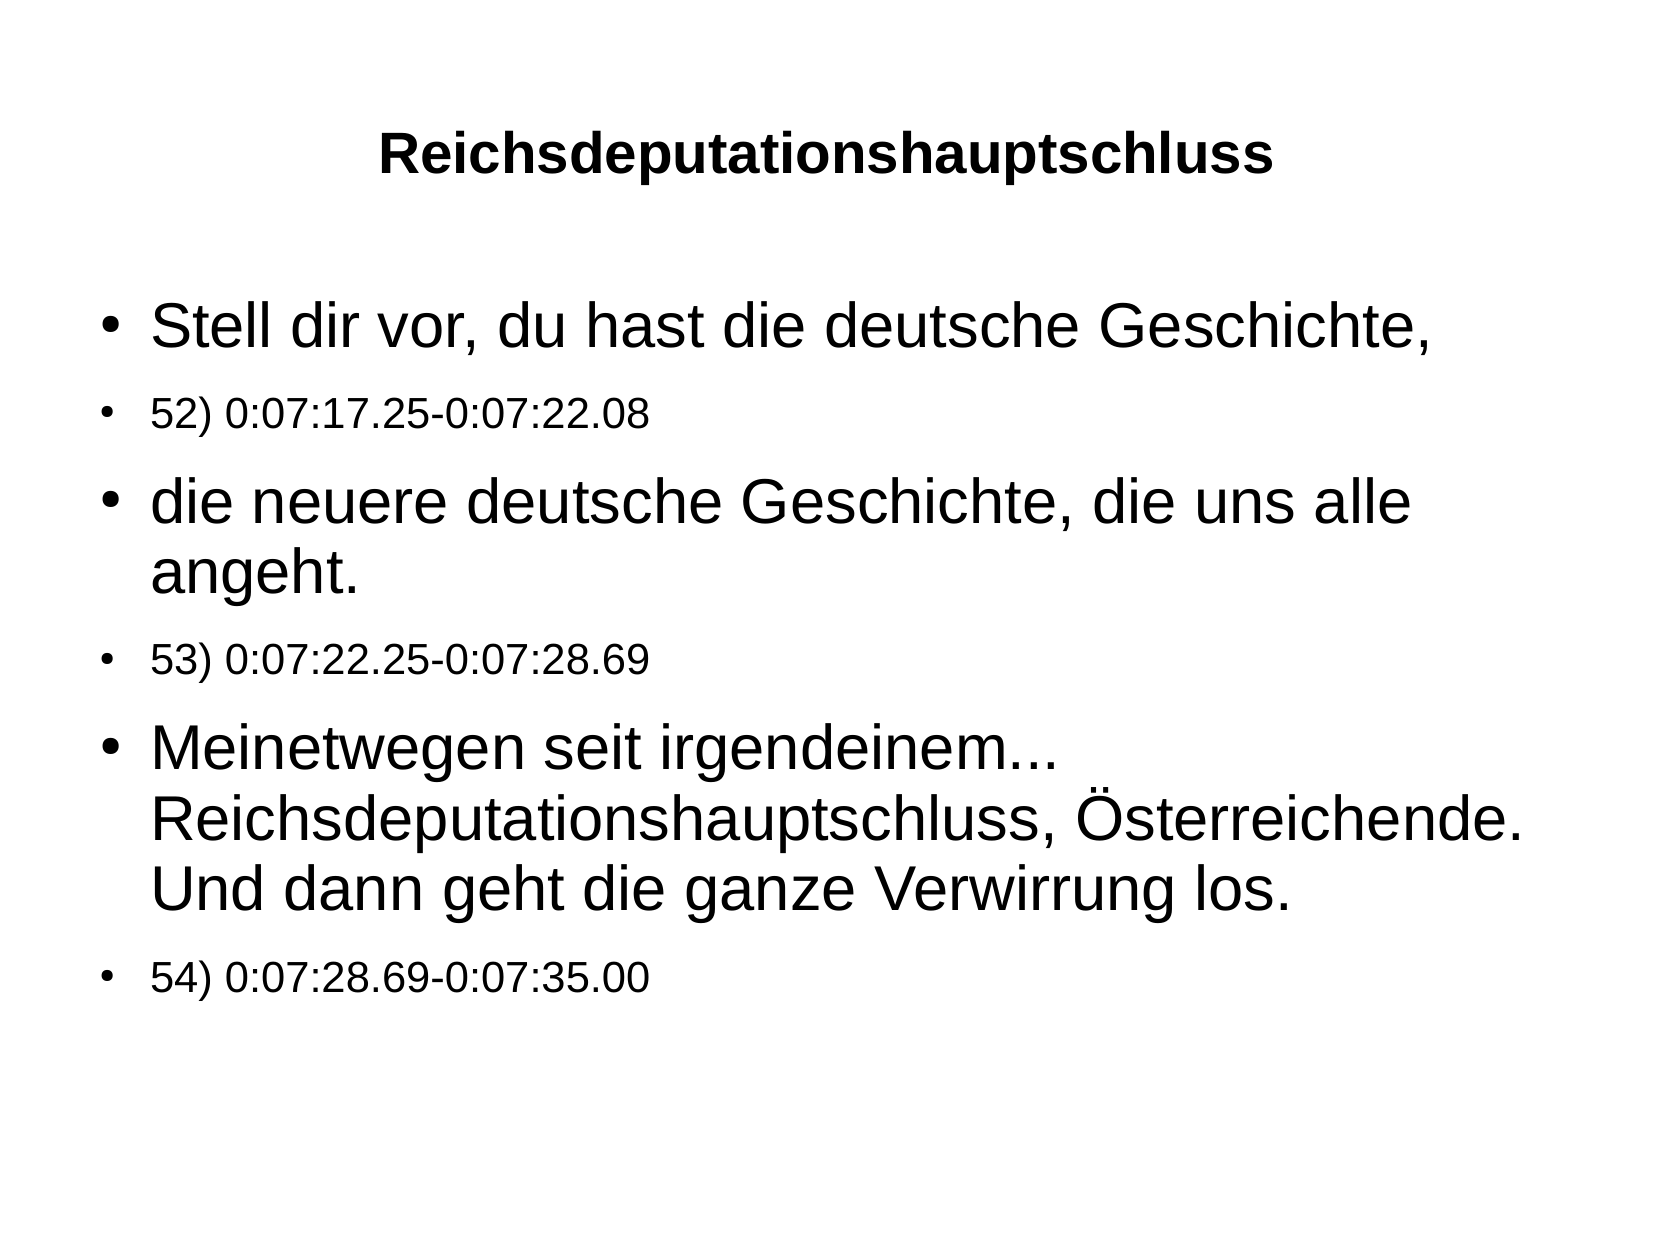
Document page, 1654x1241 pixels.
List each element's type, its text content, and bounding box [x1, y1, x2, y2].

title Reichsdeputationshauptschluss [82, 49, 1571, 257]
list Stell dir vor, du hast die deutsche Geschichte, 52) 0:07:17.25-0:07:22.08 die neuere deutsche Geschichte, die uns alle angeht. 53) 0:07:22.25-0:07:28.69 Meinetwegen seit irgendeinem... Reichsdeputationshauptschluss, Österreichende. Und dann geht die ganze Verwirrung los. 54) 0:07:28.69-0:07:35.00 [82, 290, 1571, 1010]
